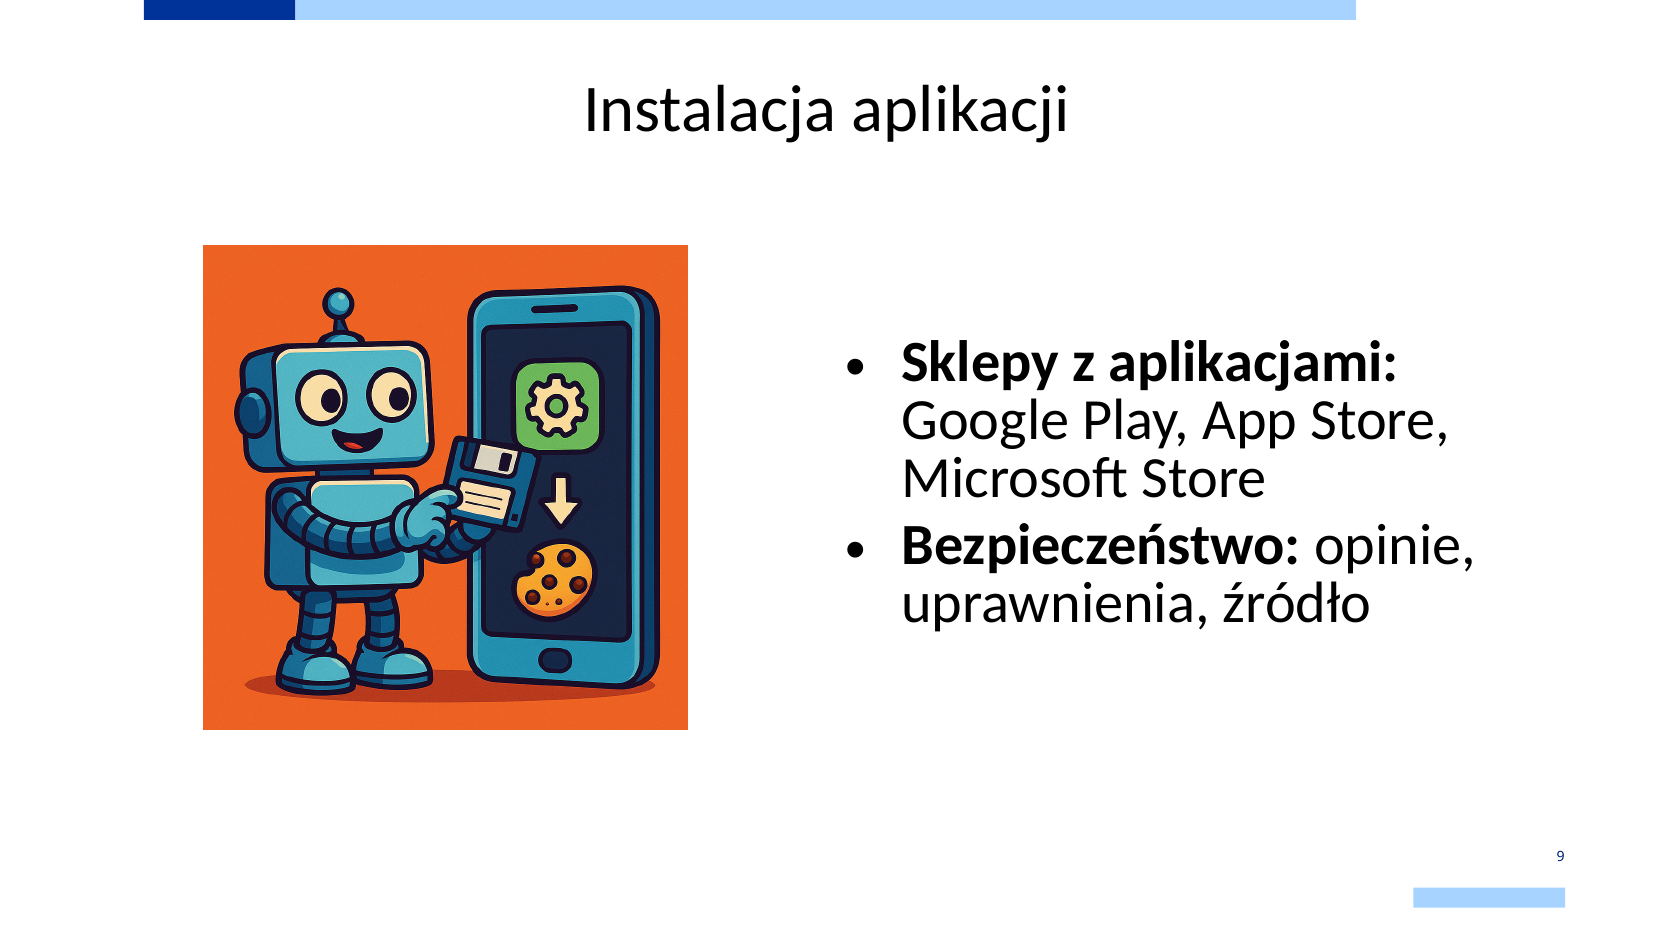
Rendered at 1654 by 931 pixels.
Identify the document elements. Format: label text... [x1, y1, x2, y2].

title Instalacja aplikacji [82, 37, 1571, 193]
list Sklepy z aplikacjami: Google Play, App Store, Microsoft Store Bezpieczeństwo: opinie, uprawnienia, źródło [845, 217, 1572, 758]
picture [203, 245, 688, 730]
